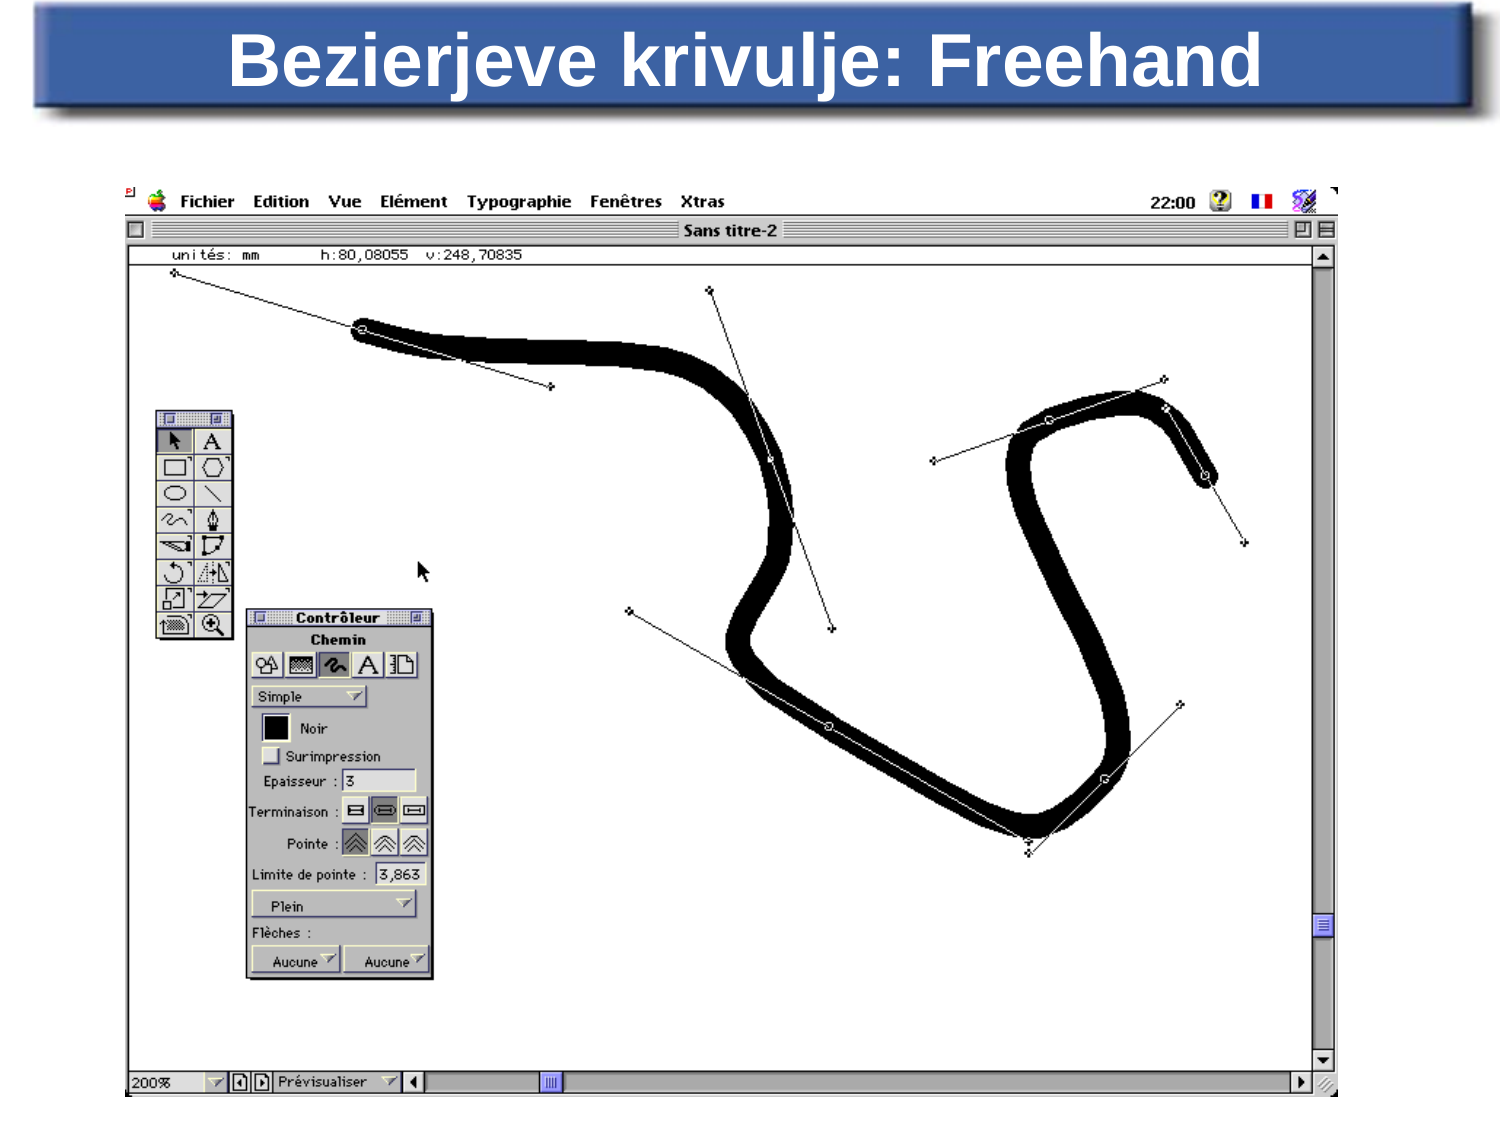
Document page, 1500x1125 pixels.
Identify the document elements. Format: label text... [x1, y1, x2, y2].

picture [125, 187, 1338, 1097]
title Bezierjeve krivulje: Freehand [0, 0, 1493, 114]
picture [32, 0, 1500, 127]
